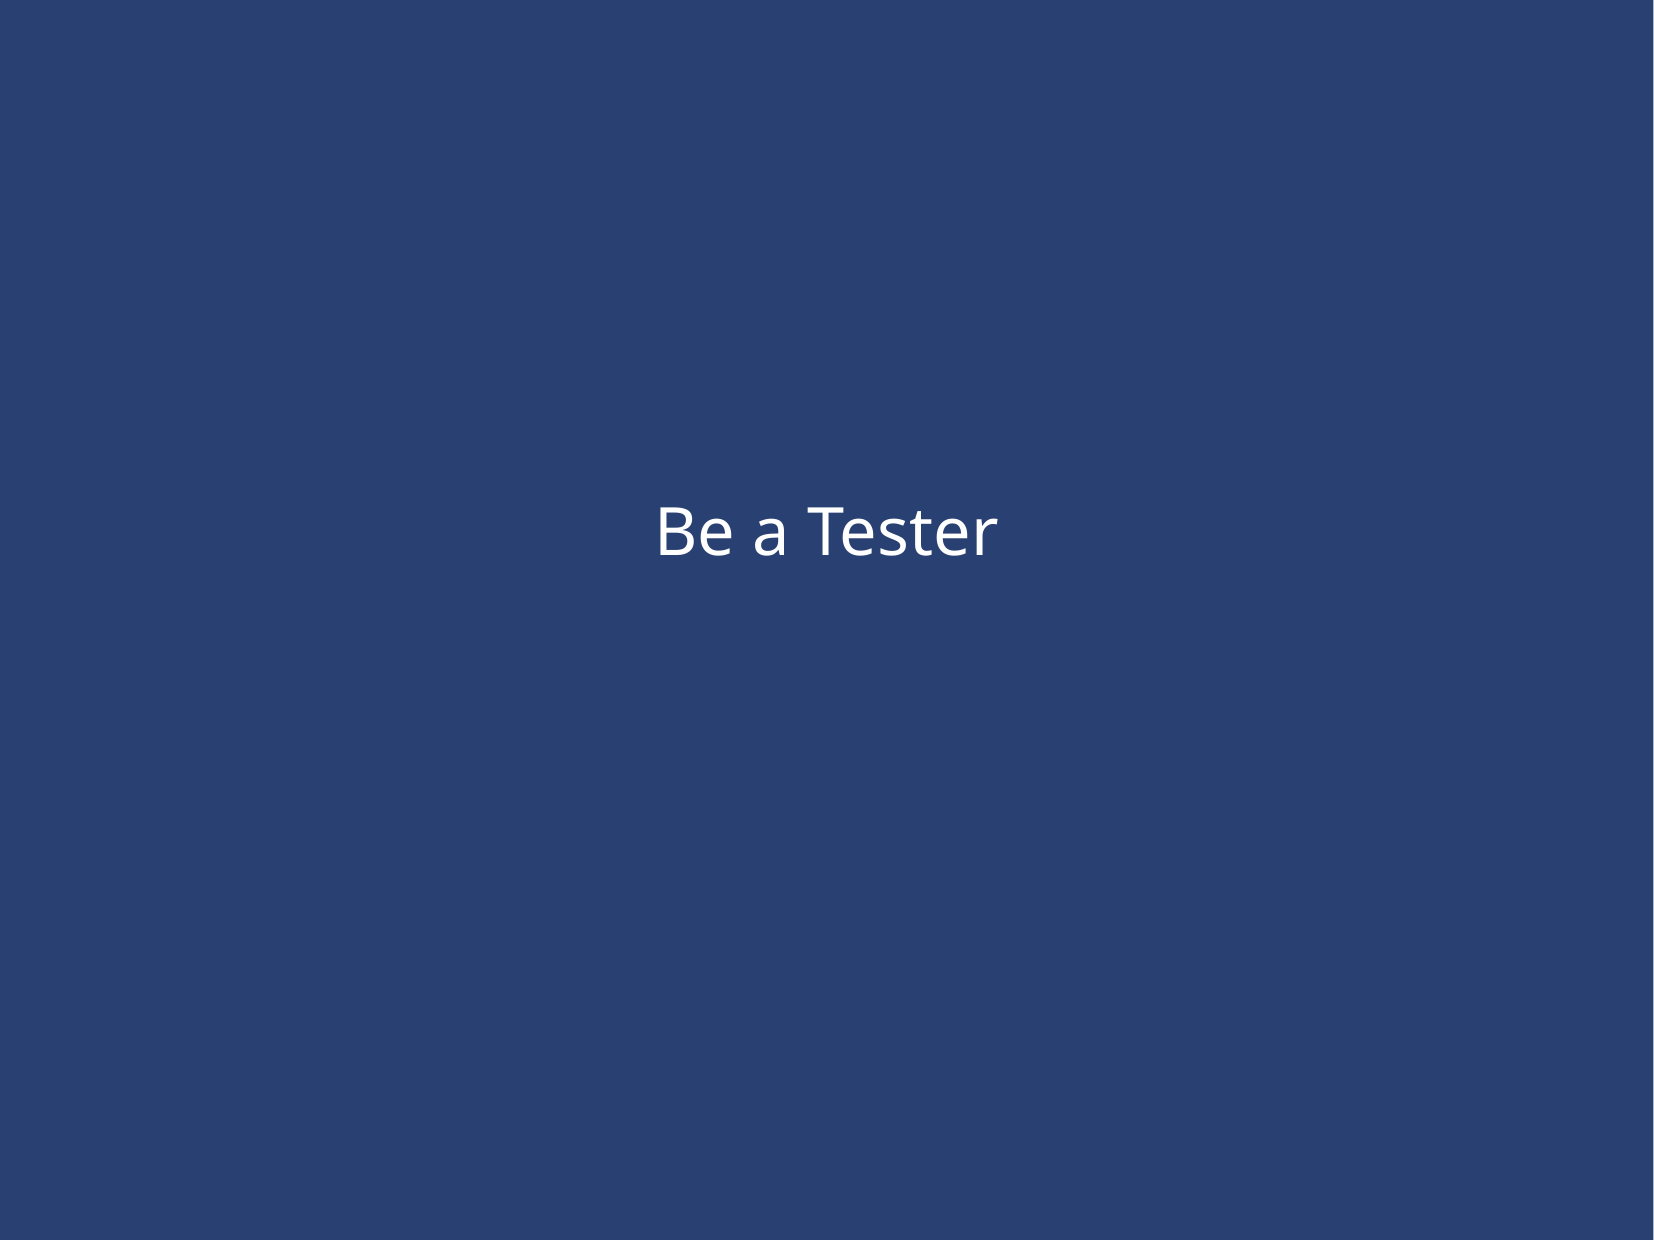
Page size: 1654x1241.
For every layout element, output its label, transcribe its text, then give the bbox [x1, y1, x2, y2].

subtitle Be a Tester [82, 49, 1571, 1109]
